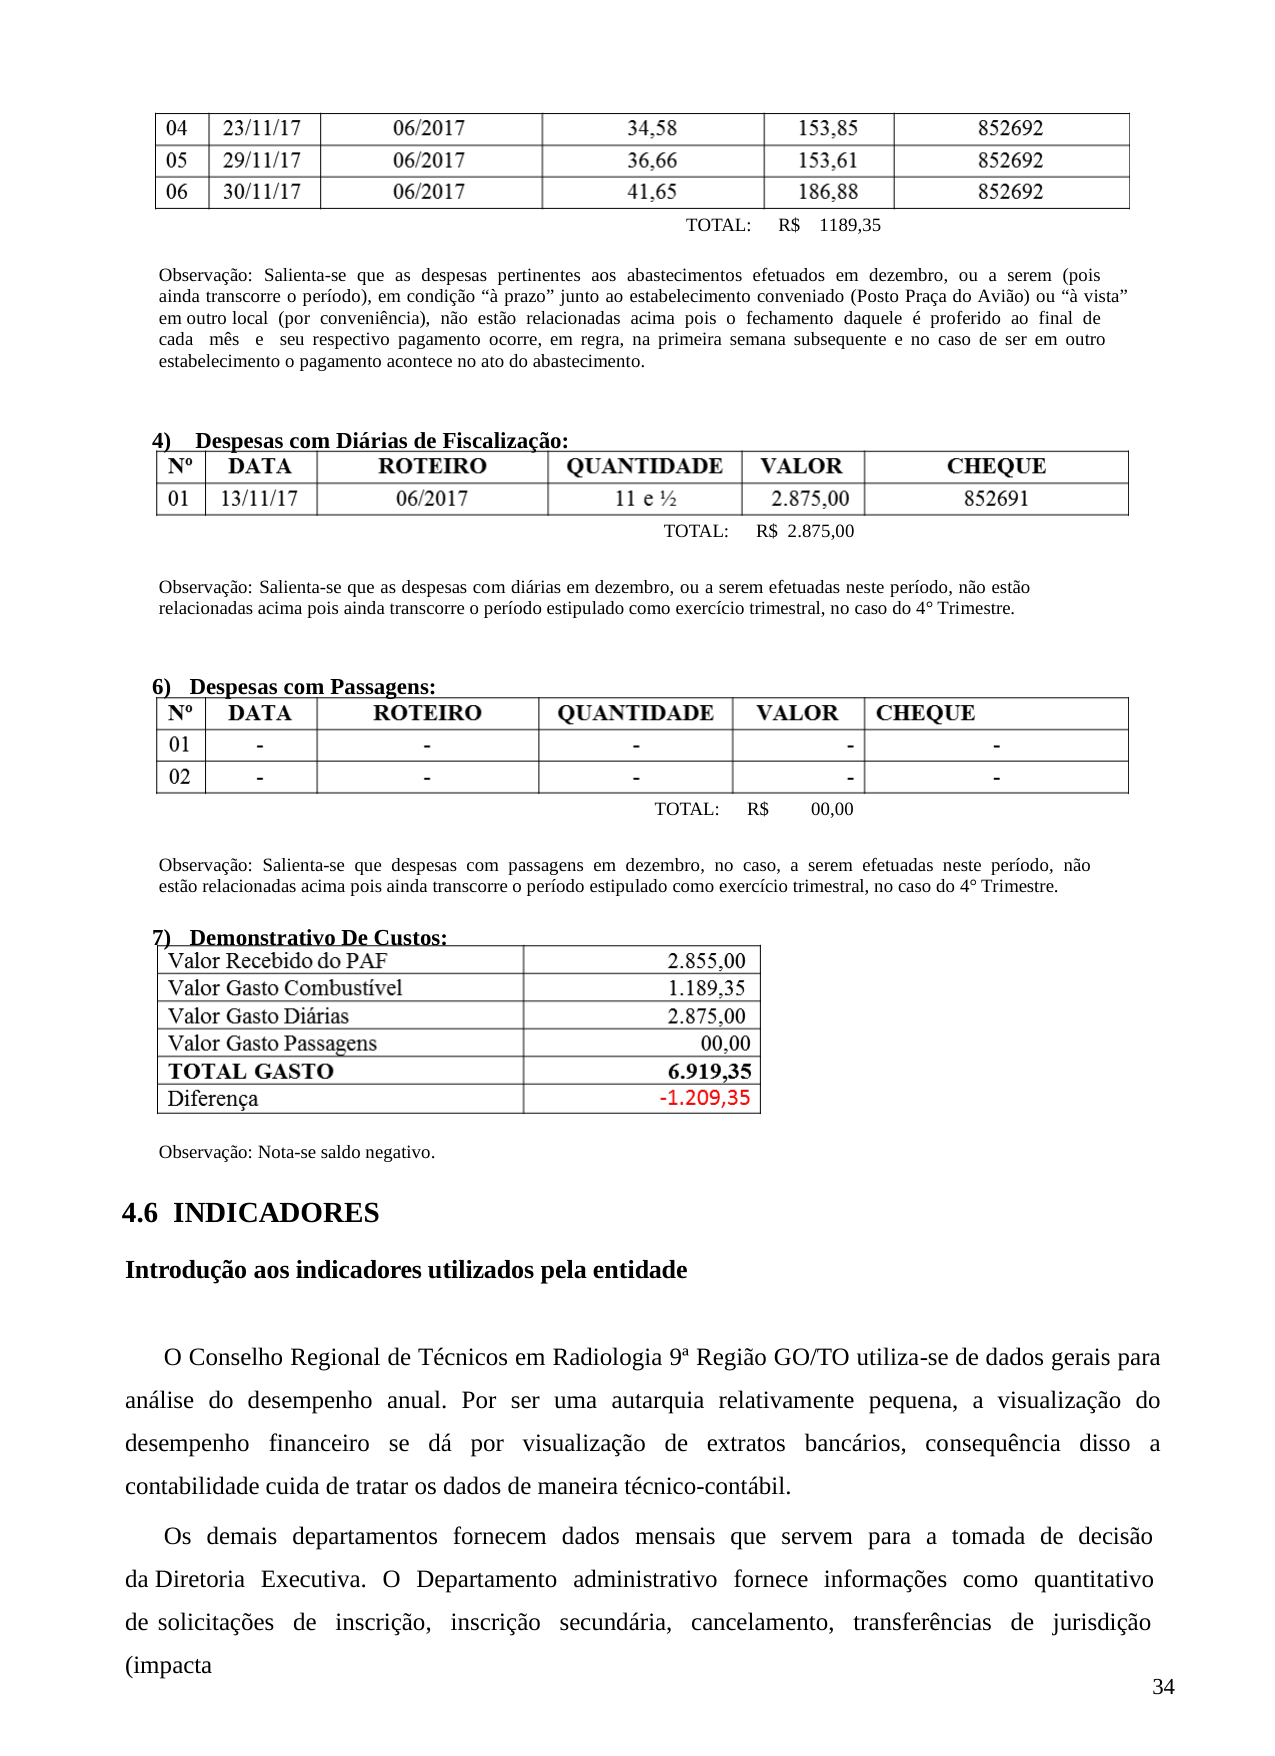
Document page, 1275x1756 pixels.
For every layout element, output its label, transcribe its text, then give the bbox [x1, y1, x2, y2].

picture [156, 691, 1129, 804]
text_box TOTAL: R$ 00,00 Observação: Salienta-se que despesas com passagens em dezembro, no caso, a serem efetuadas neste período, não estão relacionadas acima pois ainda transcorre o período estipulado como exercício trimestral, no caso do 4° Trimestre. 7) Demonstrativo De Custos: [149, 797, 1129, 948]
text_box TOTAL: R$ 1189,35 Observação: Salienta-se que as despesas pertinentes aos abastecimentos efetuados em dezembro, ou a serem (pois ainda transcorre o período), em condição “à prazo” junto ao estabelecimento conveniado (Posto Praça do Avião) ou “à vista” em outro local (por conveniência), não estão relacionadas acima pois o fechamento daquele é proferido ao final de cada mês e seu respectivo pagamento ocorre, em regra, na primeira semana subsequente e no caso de ser em outro estabelecimento o pagamento acontece no ato do abastecimento. 4) Despesas com Diárias de Fiscalização: [149, 212, 1129, 450]
text_box TOTAL: R$ 2.875,00 Observação: Salienta-se que as despesas com diárias em dezembro, ou a serem efetuadas neste período, não estão relacionadas acima pois ainda transcorre o período estipulado como exercício trimestral, no caso do 4° Trimestre. 6) Despesas com Passagens: [149, 519, 1129, 697]
picture [155, 107, 1130, 220]
picture [157, 938, 761, 1127]
text_box Observação: Nota-se saldo negativo. 4.6 INDICADORES Introdução aos indicadores utilizados pela entidade O Conselho Regional de Técnicos em Radiologia 9ª Região GO/TO utiliza-se de dados gerais para análise do desempenho anual. Por ser uma autarquia relativamente pequena, a visualização do desempenho financeiro se dá por visualização de extratos bancários, consequência disso a contabilidade cuida de tratar os dados de maneira técnico-contábil. Os demais departamentos fornecem dados mensais que servem para a tomada de decisão da Diretoria Executiva. O Departamento administrativo fornece informações como quantitativo de solicitações de inscrição, inscrição secundária, cancelamento, transferências de jurisdição (impacta [119, 1140, 1162, 1634]
text_box 31 [1143, 1671, 1176, 1705]
picture [156, 444, 1129, 527]
